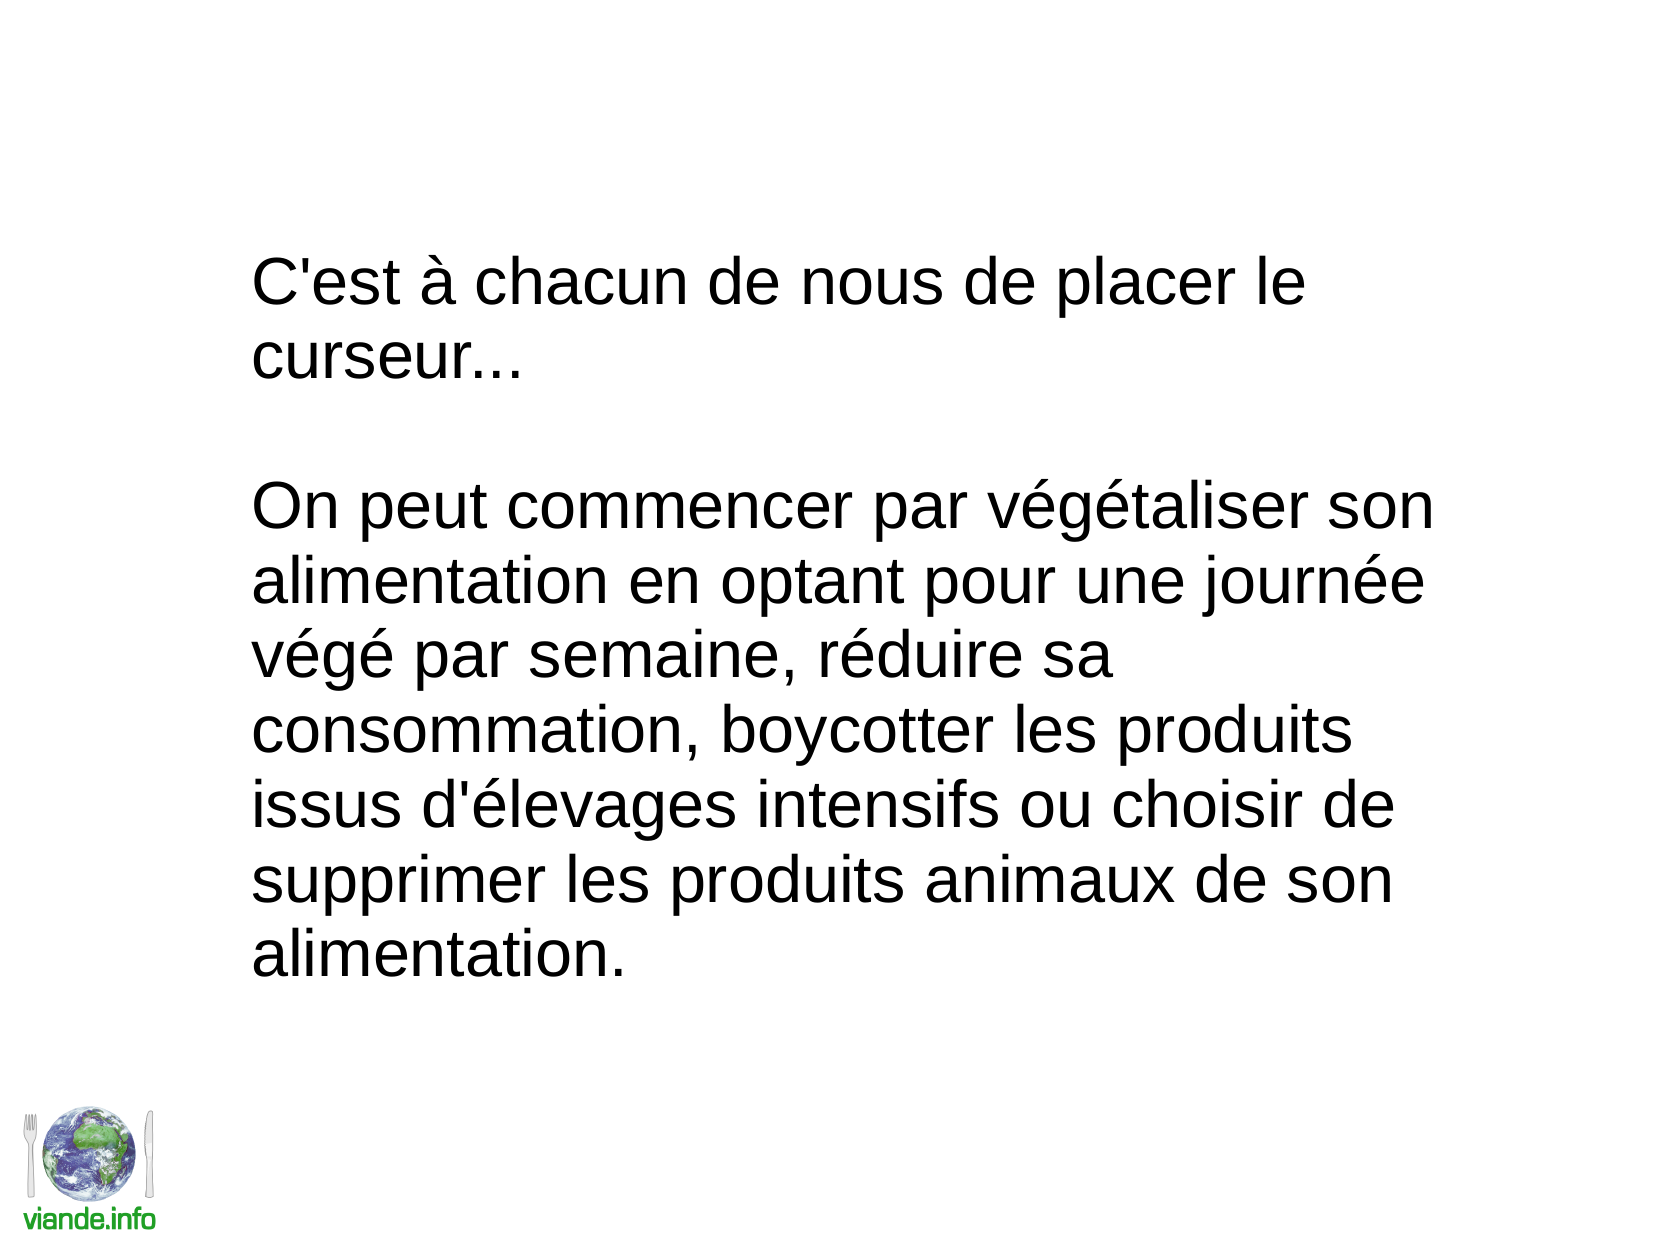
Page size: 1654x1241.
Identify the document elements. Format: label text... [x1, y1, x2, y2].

text_box C'est à chacun de nous de placer le curseur... On peut commencer par végétaliser son alimentation en optant pour une journée végé par semaine, réduire sa consommation, boycotter les produits issus d'élevages intensifs ou choisir de supprimer les produits animaux de son alimentation. [236, 236, 1506, 1149]
picture [0, 1092, 178, 1241]
